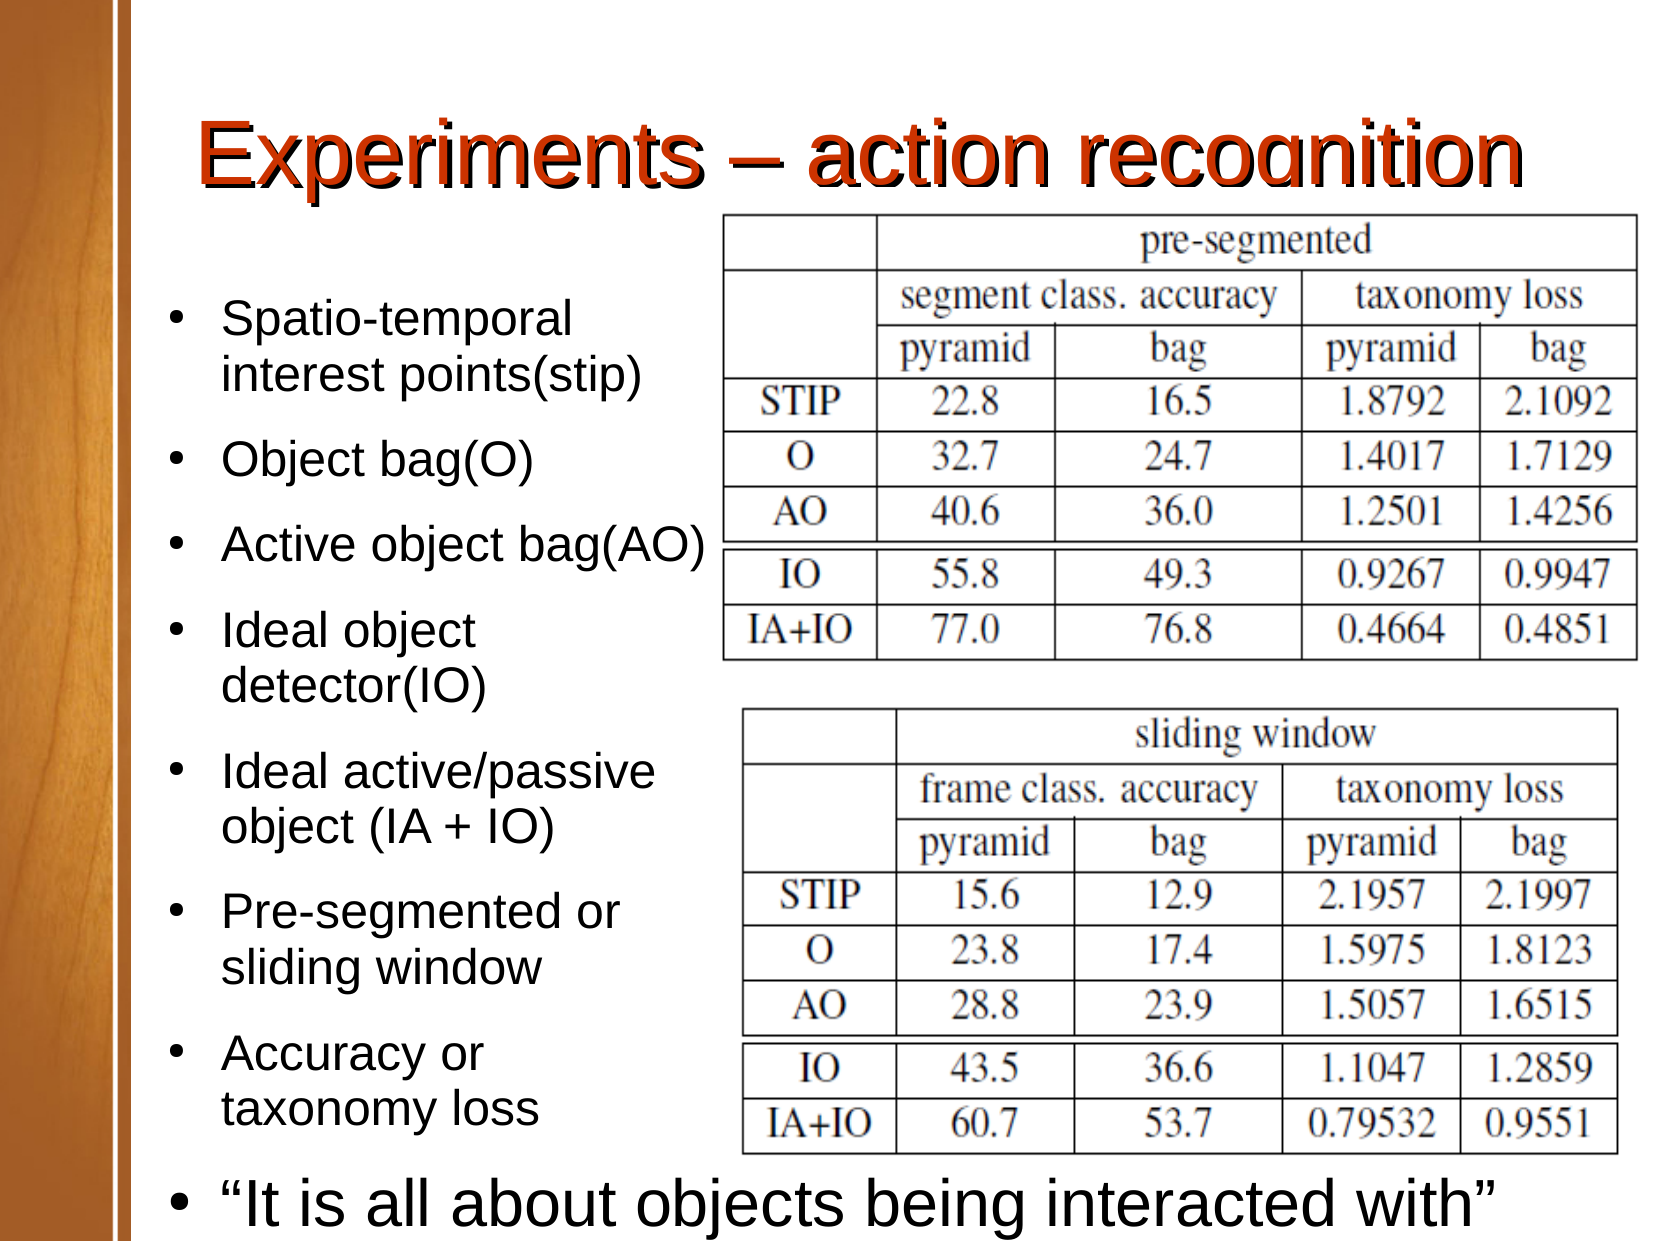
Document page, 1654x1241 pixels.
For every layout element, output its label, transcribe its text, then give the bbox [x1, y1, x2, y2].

picture [0, 0, 131, 1241]
title Experiments – action recognition [150, 56, 1571, 250]
picture [716, 187, 1654, 1163]
list Spatio-temporal interest points(stip) Object bag(O) Active object bag(AO) Ideal object detector(IO) Ideal active/passive object (IA + IO) Pre-segmented or sliding window Accuracy or taxonomy loss “It is all about objects being interacted with” [150, 290, 1571, 1241]
